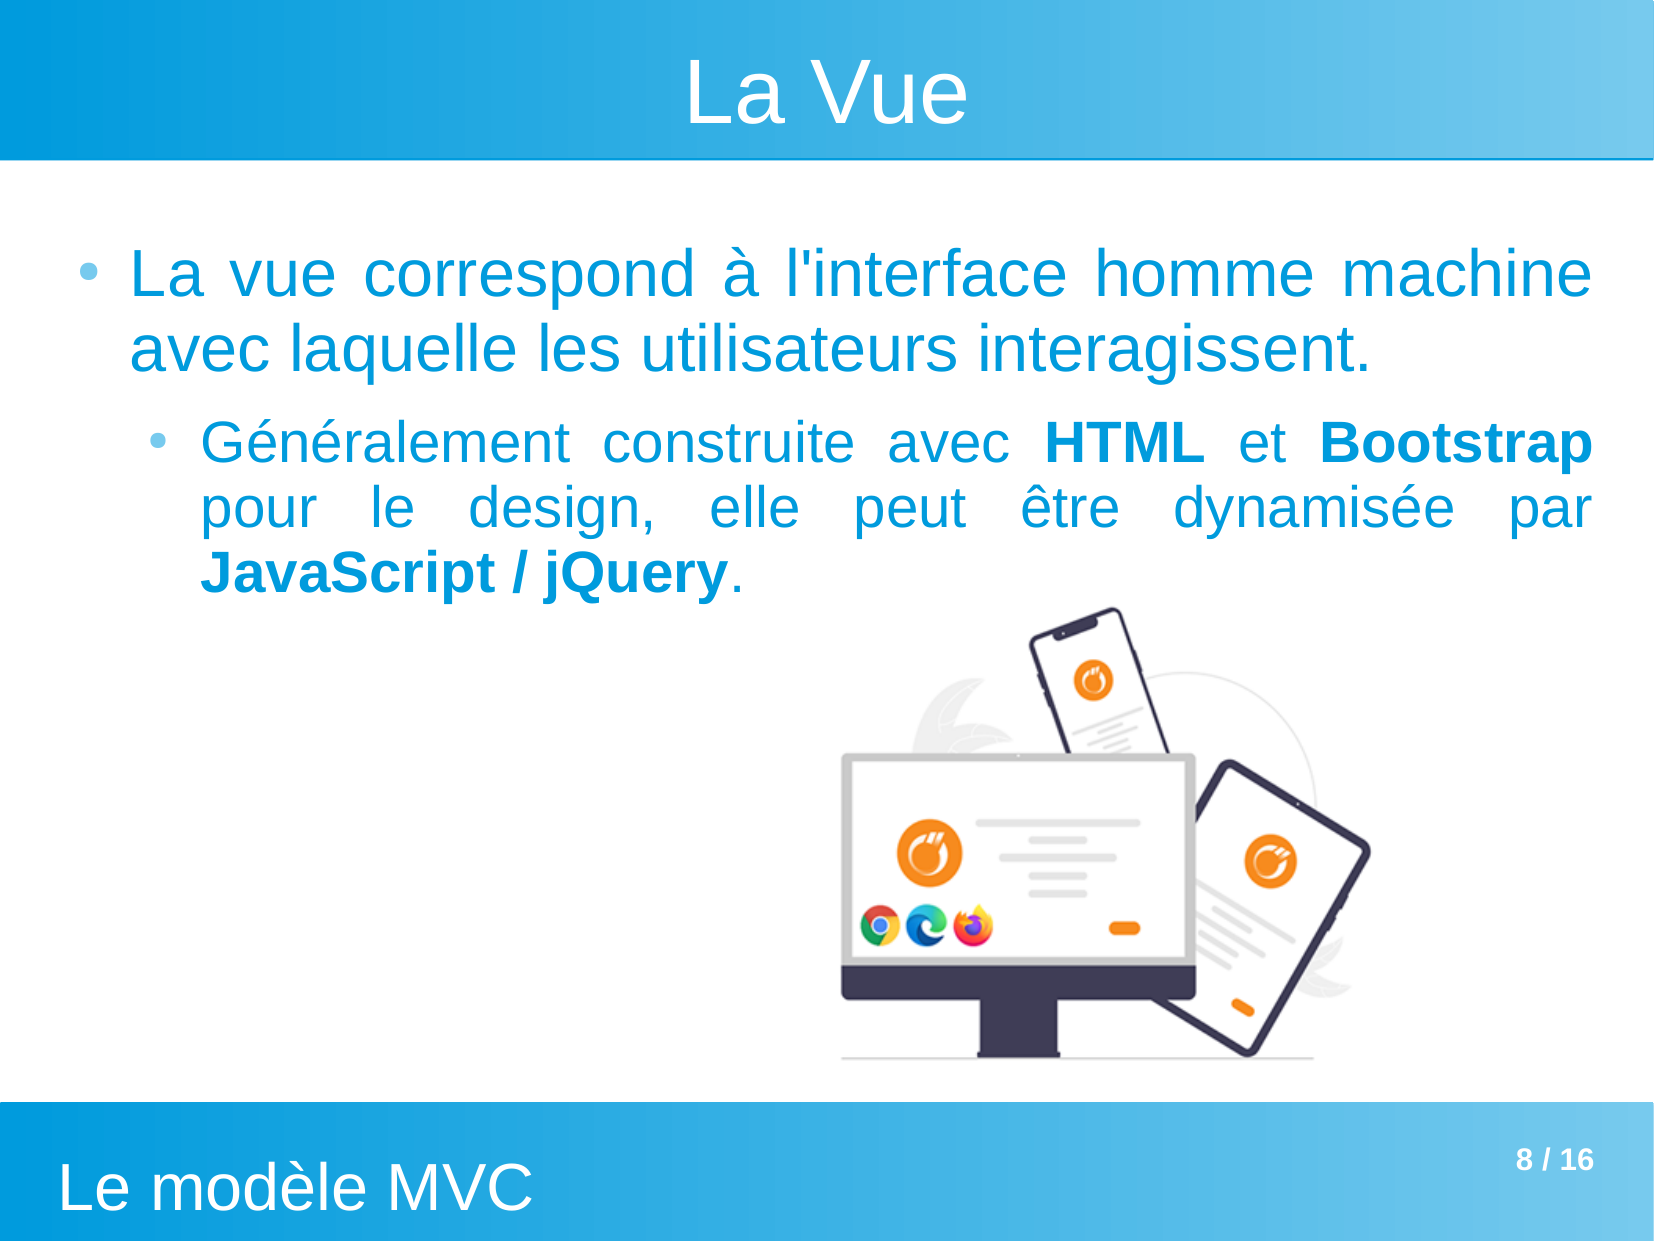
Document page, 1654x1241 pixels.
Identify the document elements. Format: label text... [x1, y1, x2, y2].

list La vue correspond à l'interface homme machine avec laquelle les utilisateurs interagissent. Généralement construite avec HTML et Bootstrap pour le design, elle peut être dynamisée par JavaScript / jQuery. [59, 236, 1595, 1024]
title La Vue [59, 39, 1595, 144]
picture [813, 597, 1374, 1067]
